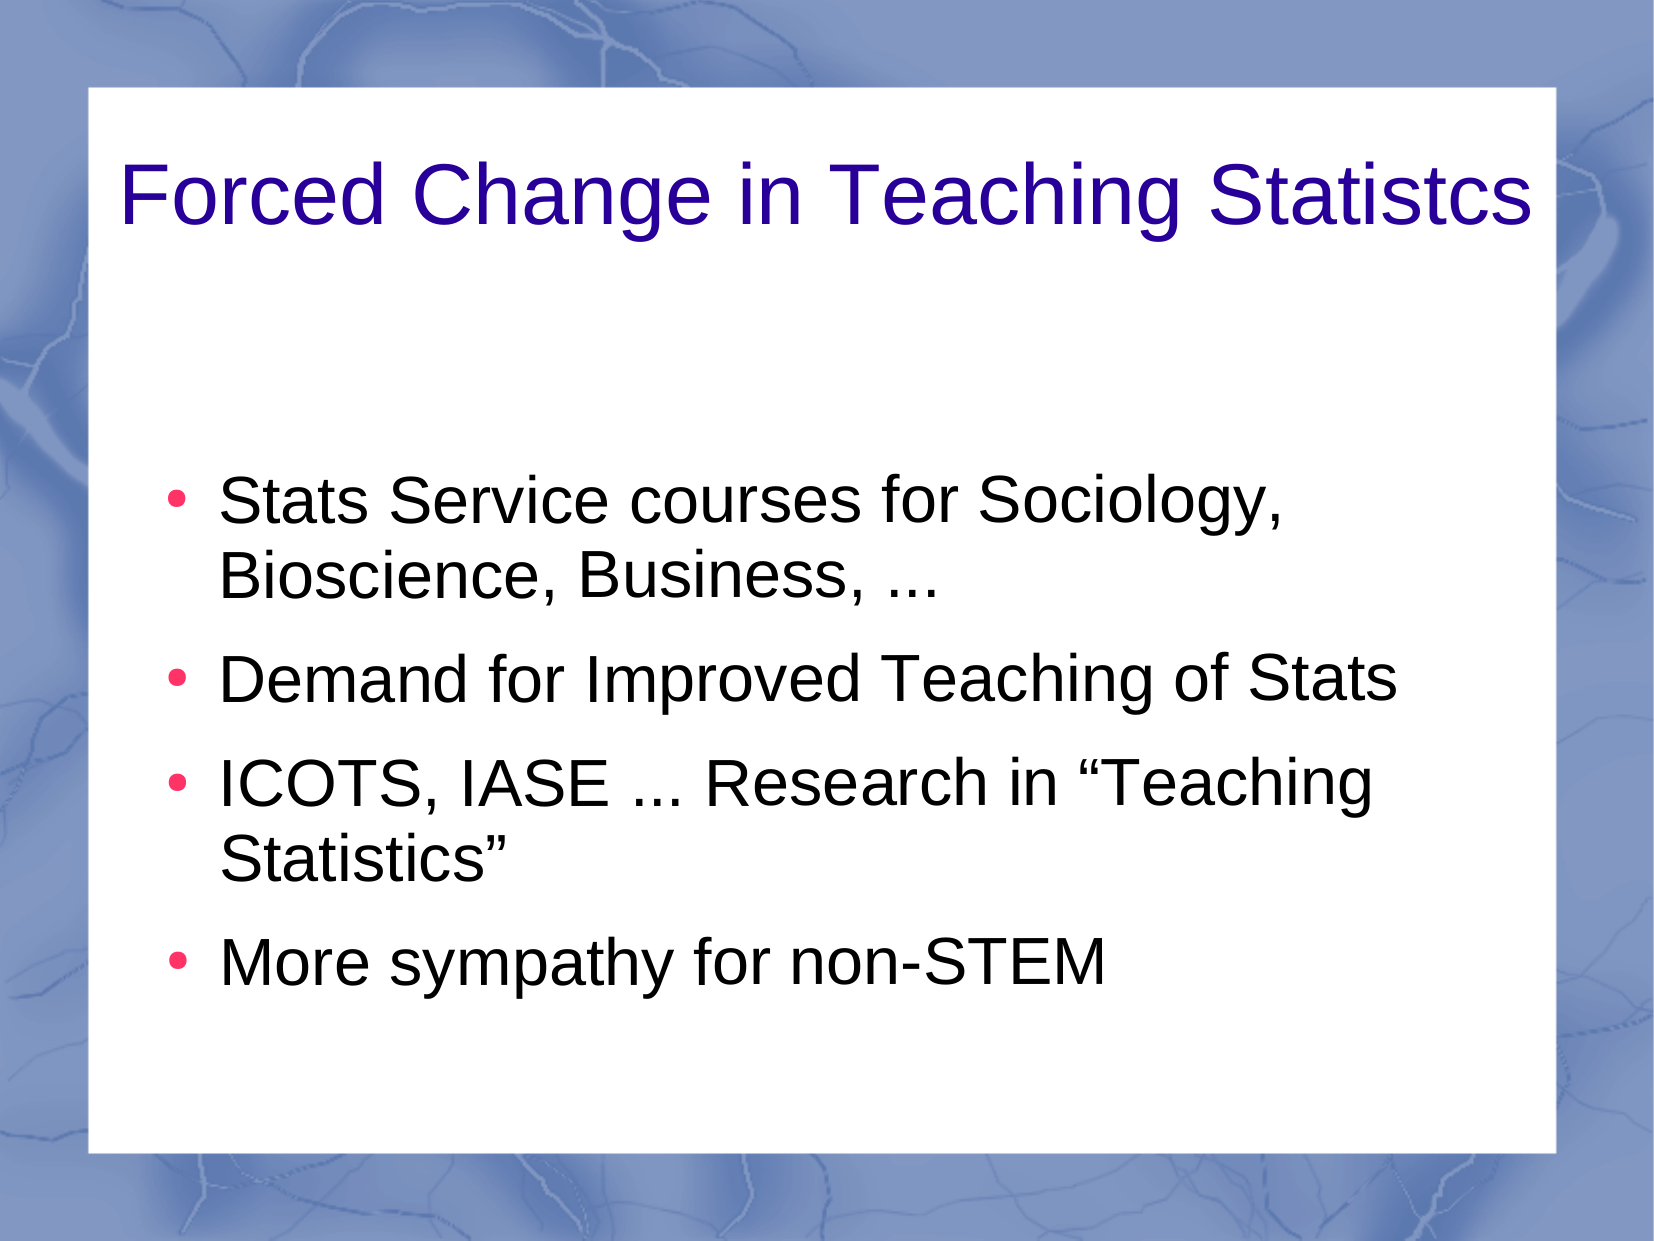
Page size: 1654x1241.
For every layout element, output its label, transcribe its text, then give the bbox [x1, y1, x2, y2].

picture [0, 0, 1654, 1241]
list Stats Service courses for Sociology, Bioscience, Business, ... Demand for Improved Teaching of Stats ICOTS, IASE ... Research in “Teaching Statistics” More sympathy for non-STEM [146, 459, 1508, 1148]
title Forced Change in Teaching Statistcs [118, 90, 1536, 298]
